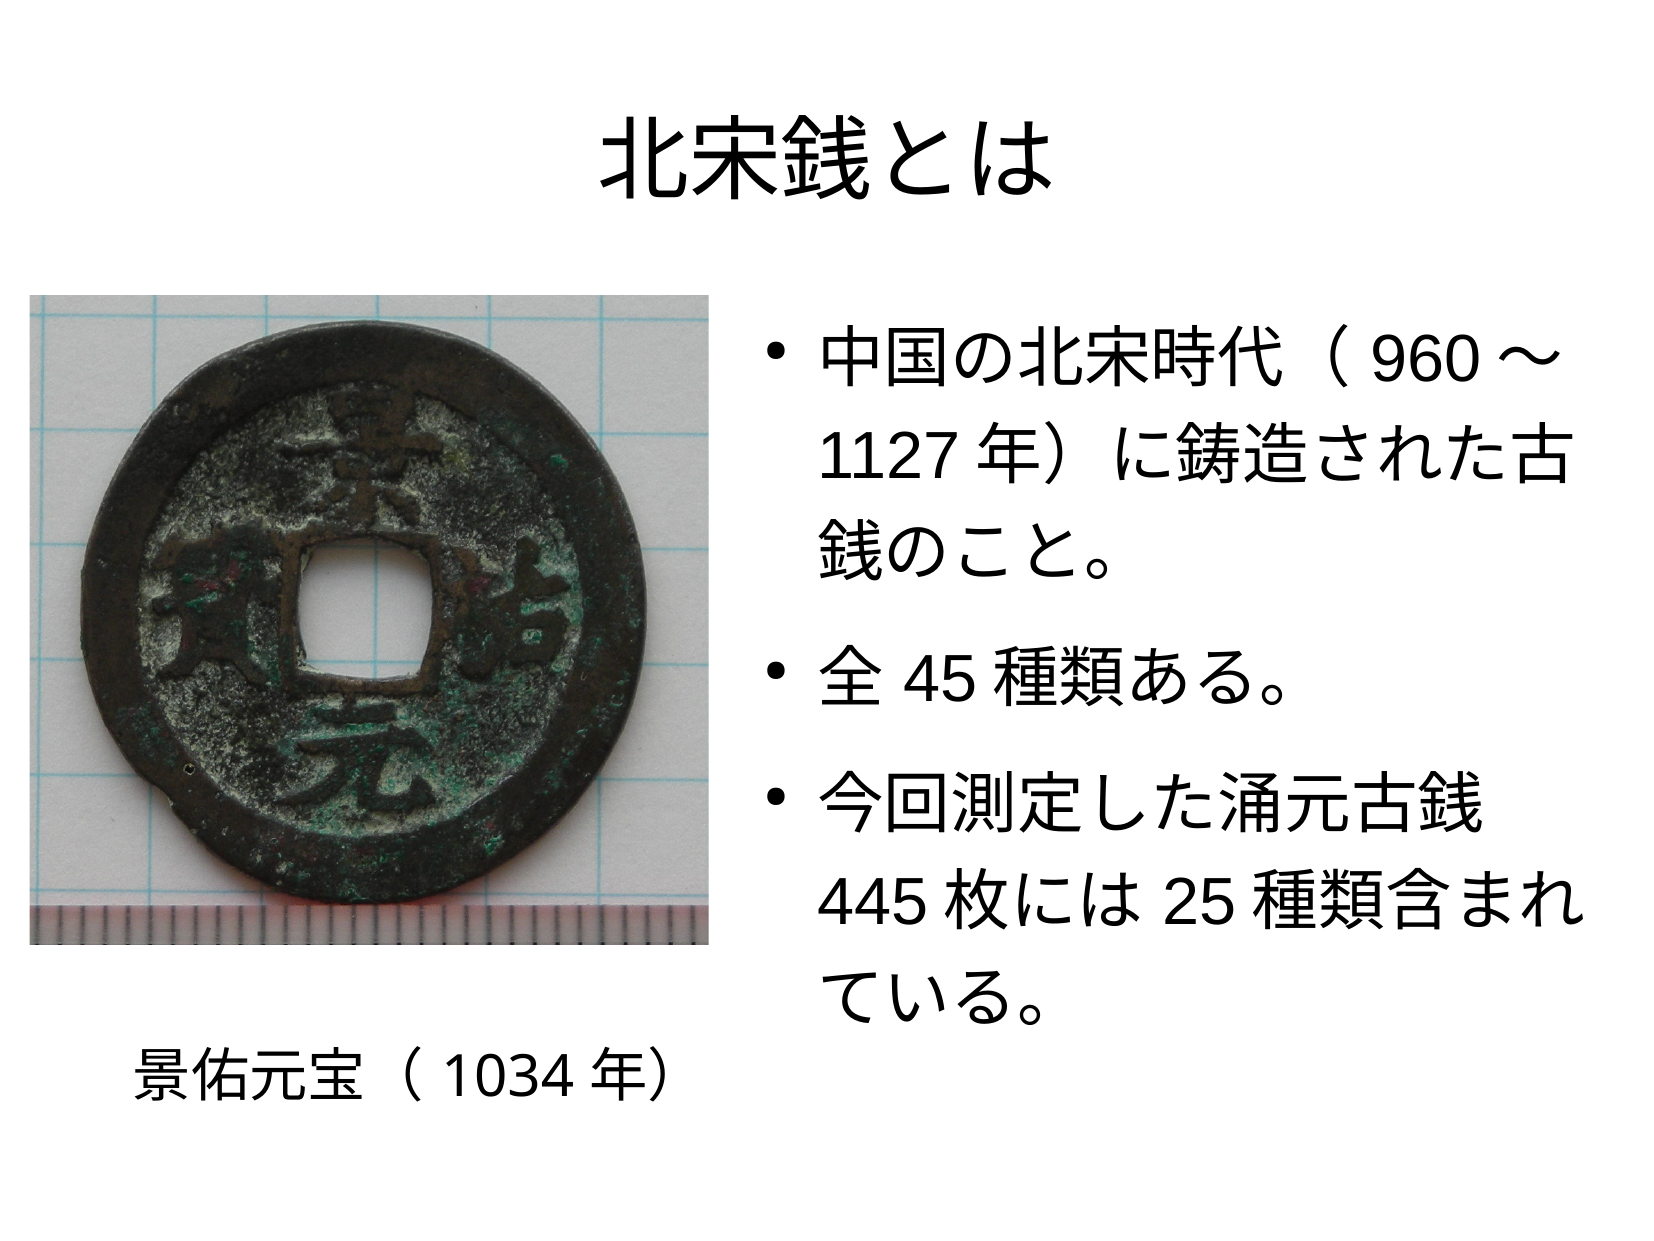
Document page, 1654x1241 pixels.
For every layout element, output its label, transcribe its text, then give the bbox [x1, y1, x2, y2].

picture [29, 295, 709, 945]
text_box 景佑元宝（1034年） [118, 1022, 724, 1100]
list 中国の北宋時代（960〜1127年）に鋳造された古銭のこと。 全45種類ある。 今回測定した涌元古銭445枚には25種類含まれている。 [746, 304, 1604, 1116]
title 北宋銭とは [82, 49, 1571, 257]
